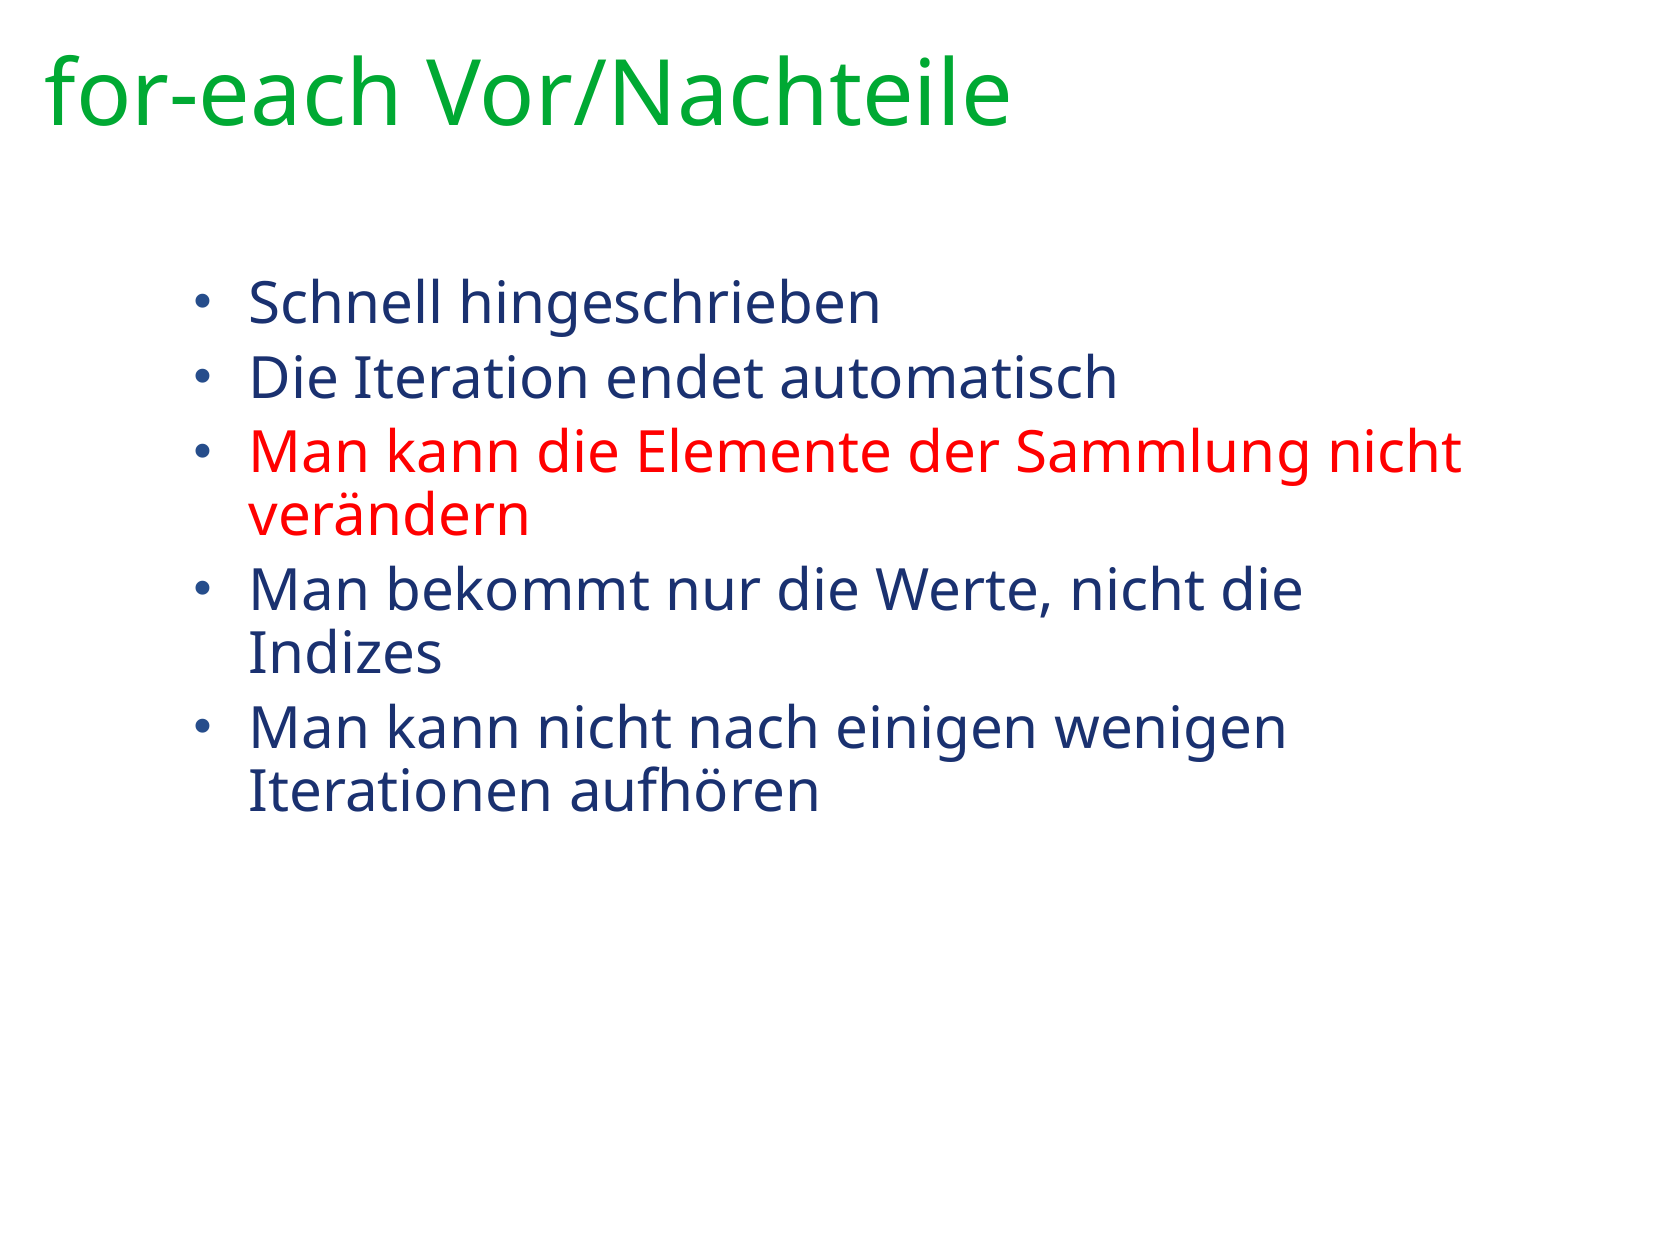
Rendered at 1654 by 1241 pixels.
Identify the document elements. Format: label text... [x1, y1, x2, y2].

title for-each Vor/Nachteile [29, 29, 1436, 148]
list Schnell hingeschrieben Die Iteration endet automatisch Man kann die Elemente der Sammlung nicht verändern Man bekommt nur die Werte, nicht die Indizes Man kann nicht nach einigen wenigen Iterationen aufhören [177, 265, 1528, 827]
